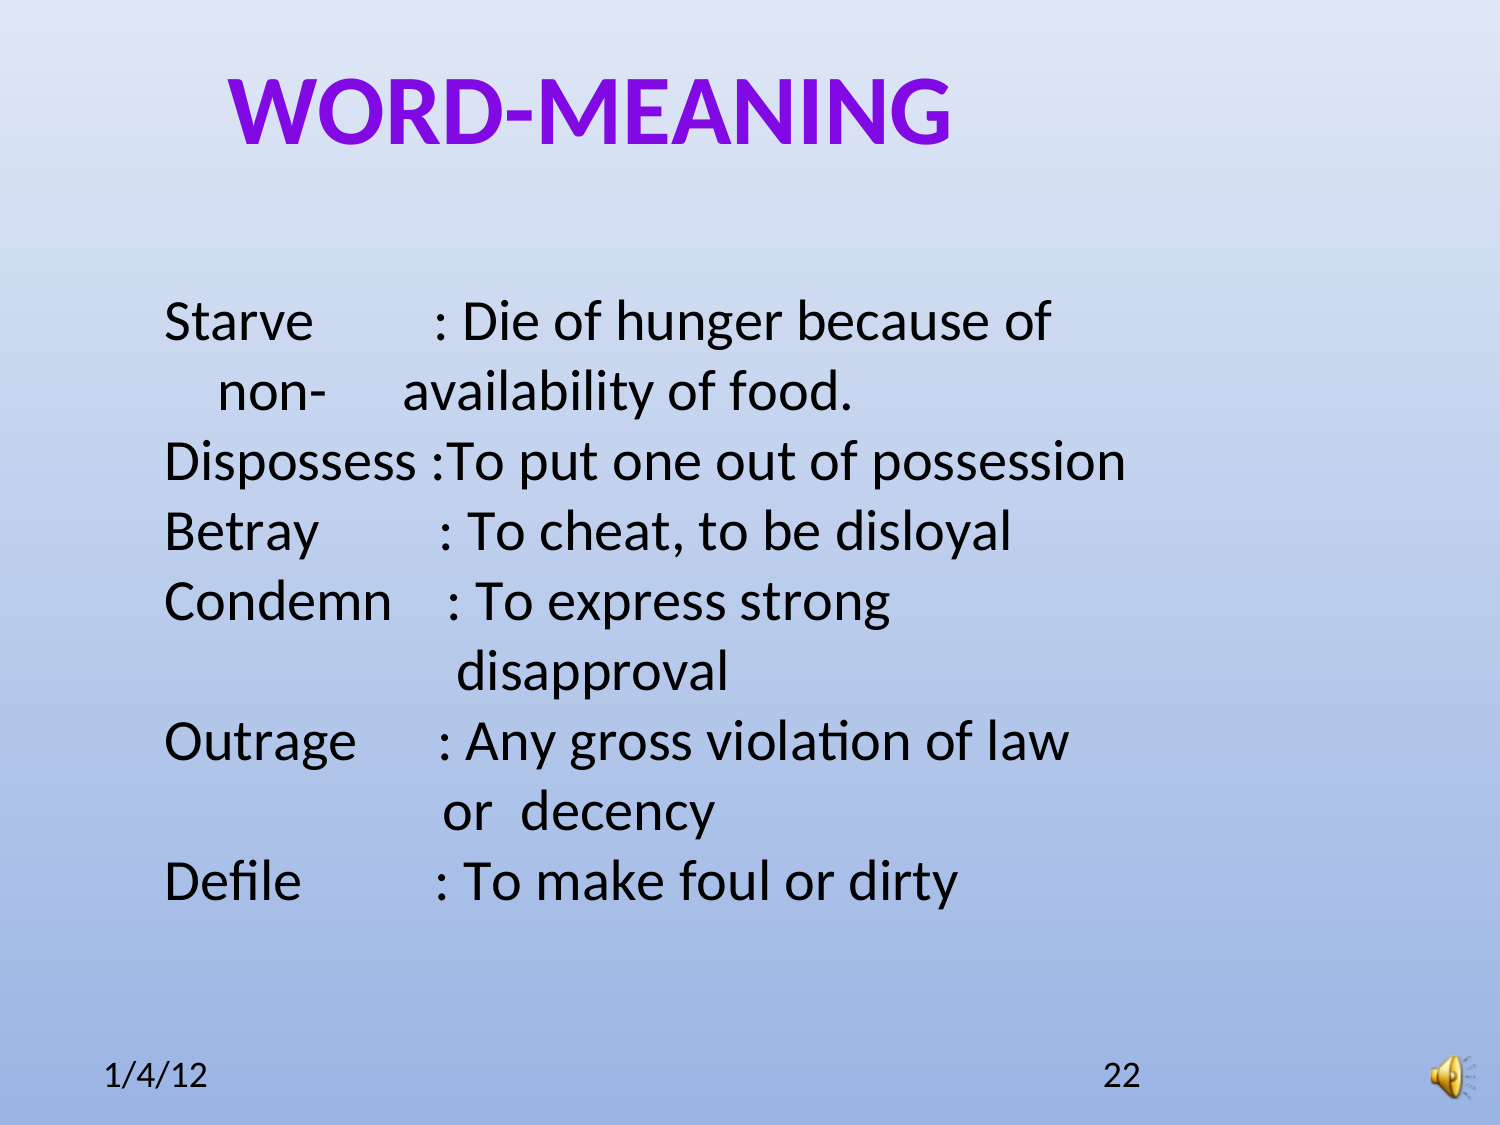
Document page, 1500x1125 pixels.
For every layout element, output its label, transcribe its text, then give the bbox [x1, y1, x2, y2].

text_box Starve : Die of hunger because of non- availability of food. Dispossess :To put one out of possession Betray : To cheat, to be disloyal Condemn : To express strong disapproval Outrage : Any gross violation of law or decency Defile : To make foul or dirty [149, 274, 1388, 997]
text_box WORD-MEANING [212, 37, 1264, 174]
picture [1429, 1054, 1480, 1105]
